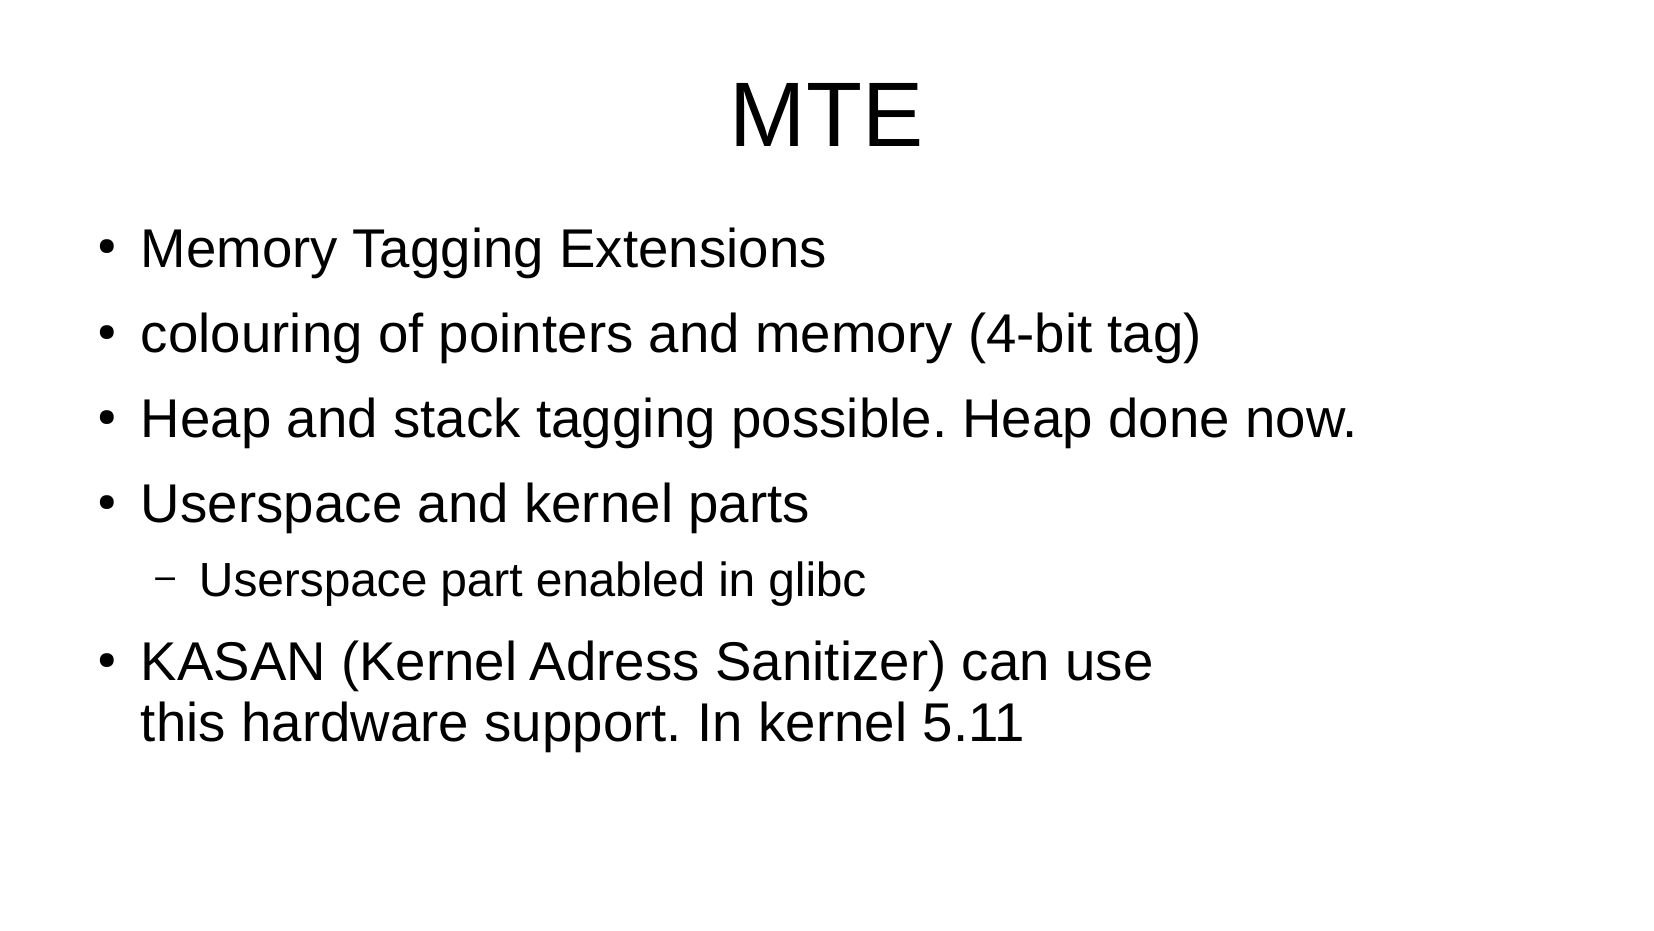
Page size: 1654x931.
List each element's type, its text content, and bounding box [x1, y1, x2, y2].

title MTE [82, 37, 1571, 193]
list Memory Tagging Extensions colouring of pointers and memory (4-bit tag) Heap and stack tagging possible. Heap done now. Userspace and kernel parts Userspace part enabled in glibc KASAN (Kernel Adress Sanitizer) can use this hardware support. In kernel 5.11 [82, 217, 1571, 758]
